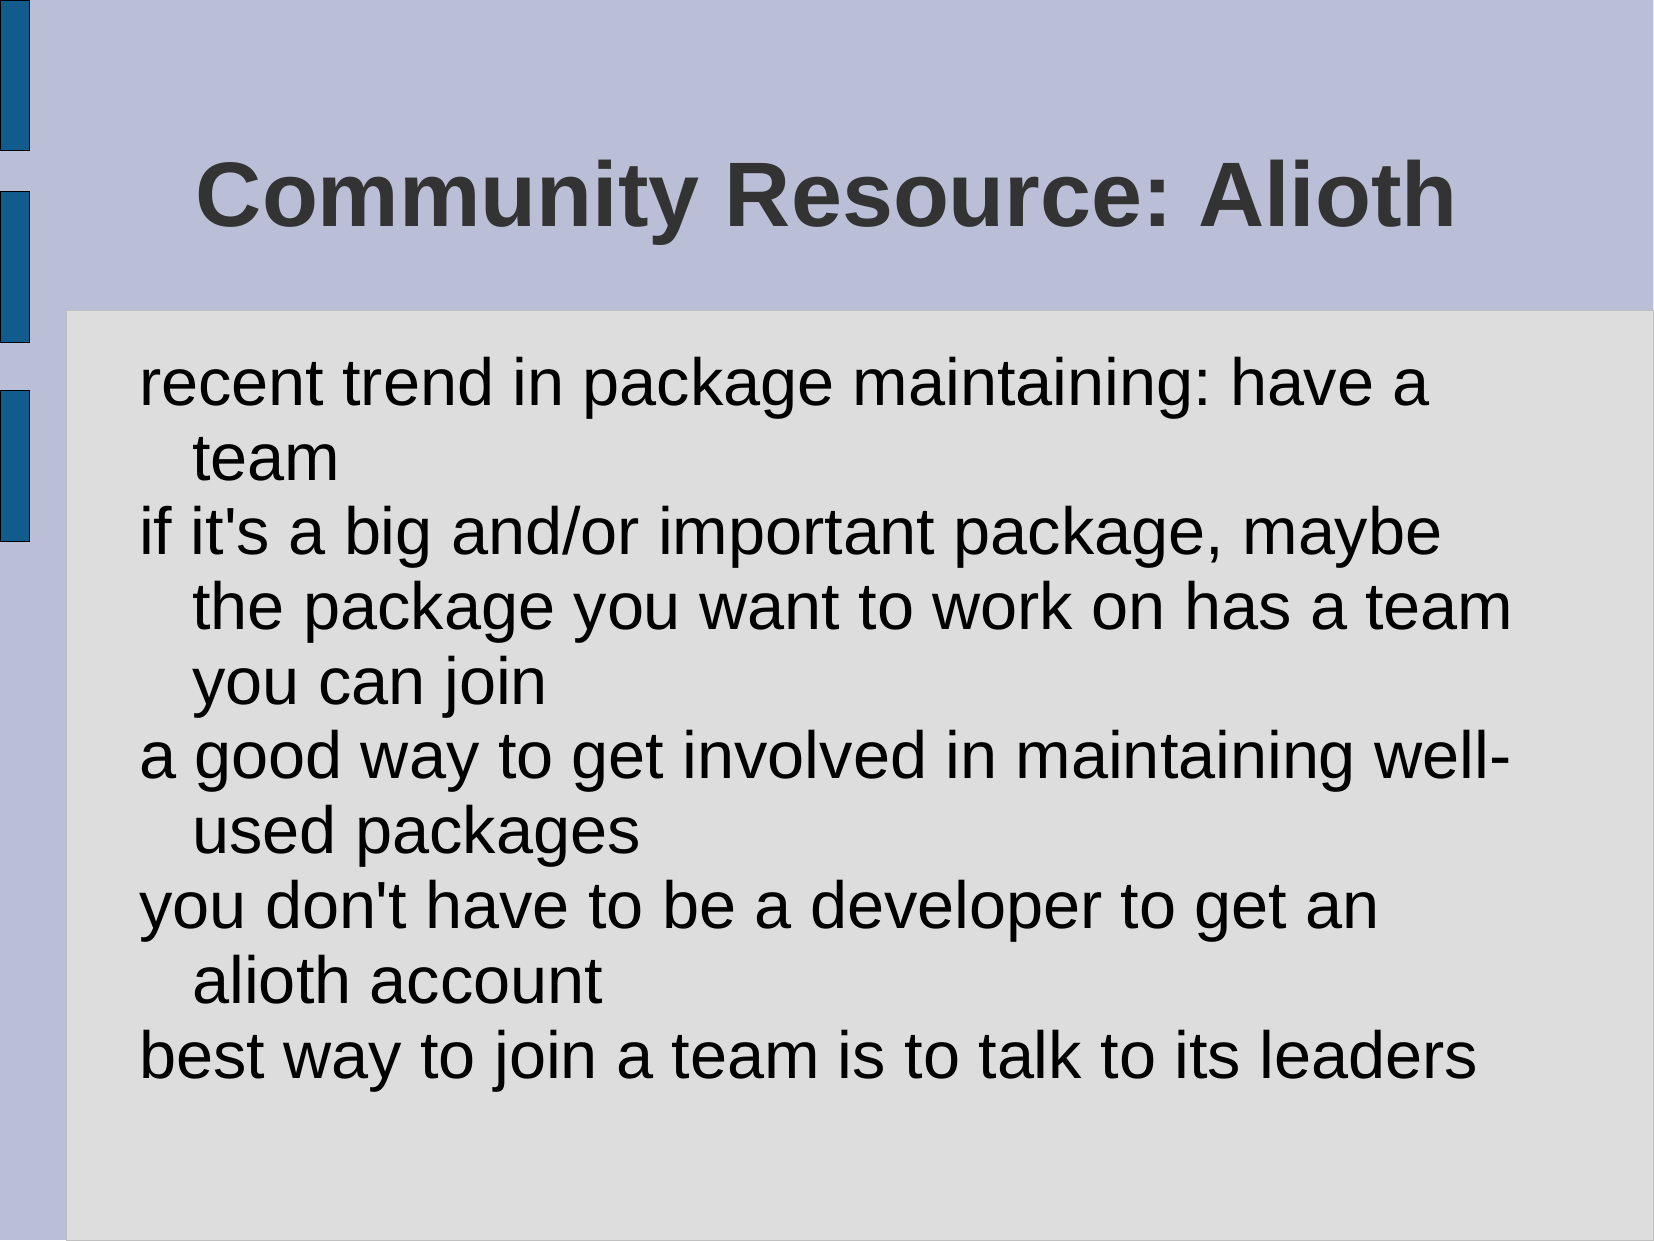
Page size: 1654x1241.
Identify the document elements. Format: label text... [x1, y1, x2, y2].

title Community Resource: Alioth [121, 87, 1534, 302]
list recent trend in package maintaining: have a team if it's a big and/or important package, maybe the package you want to work on has a team you can join a good way to get involved in maintaining well-used packages you don't have to be a developer to get an alioth account best way to join a team is to talk to its leaders [121, 344, 1534, 1201]
